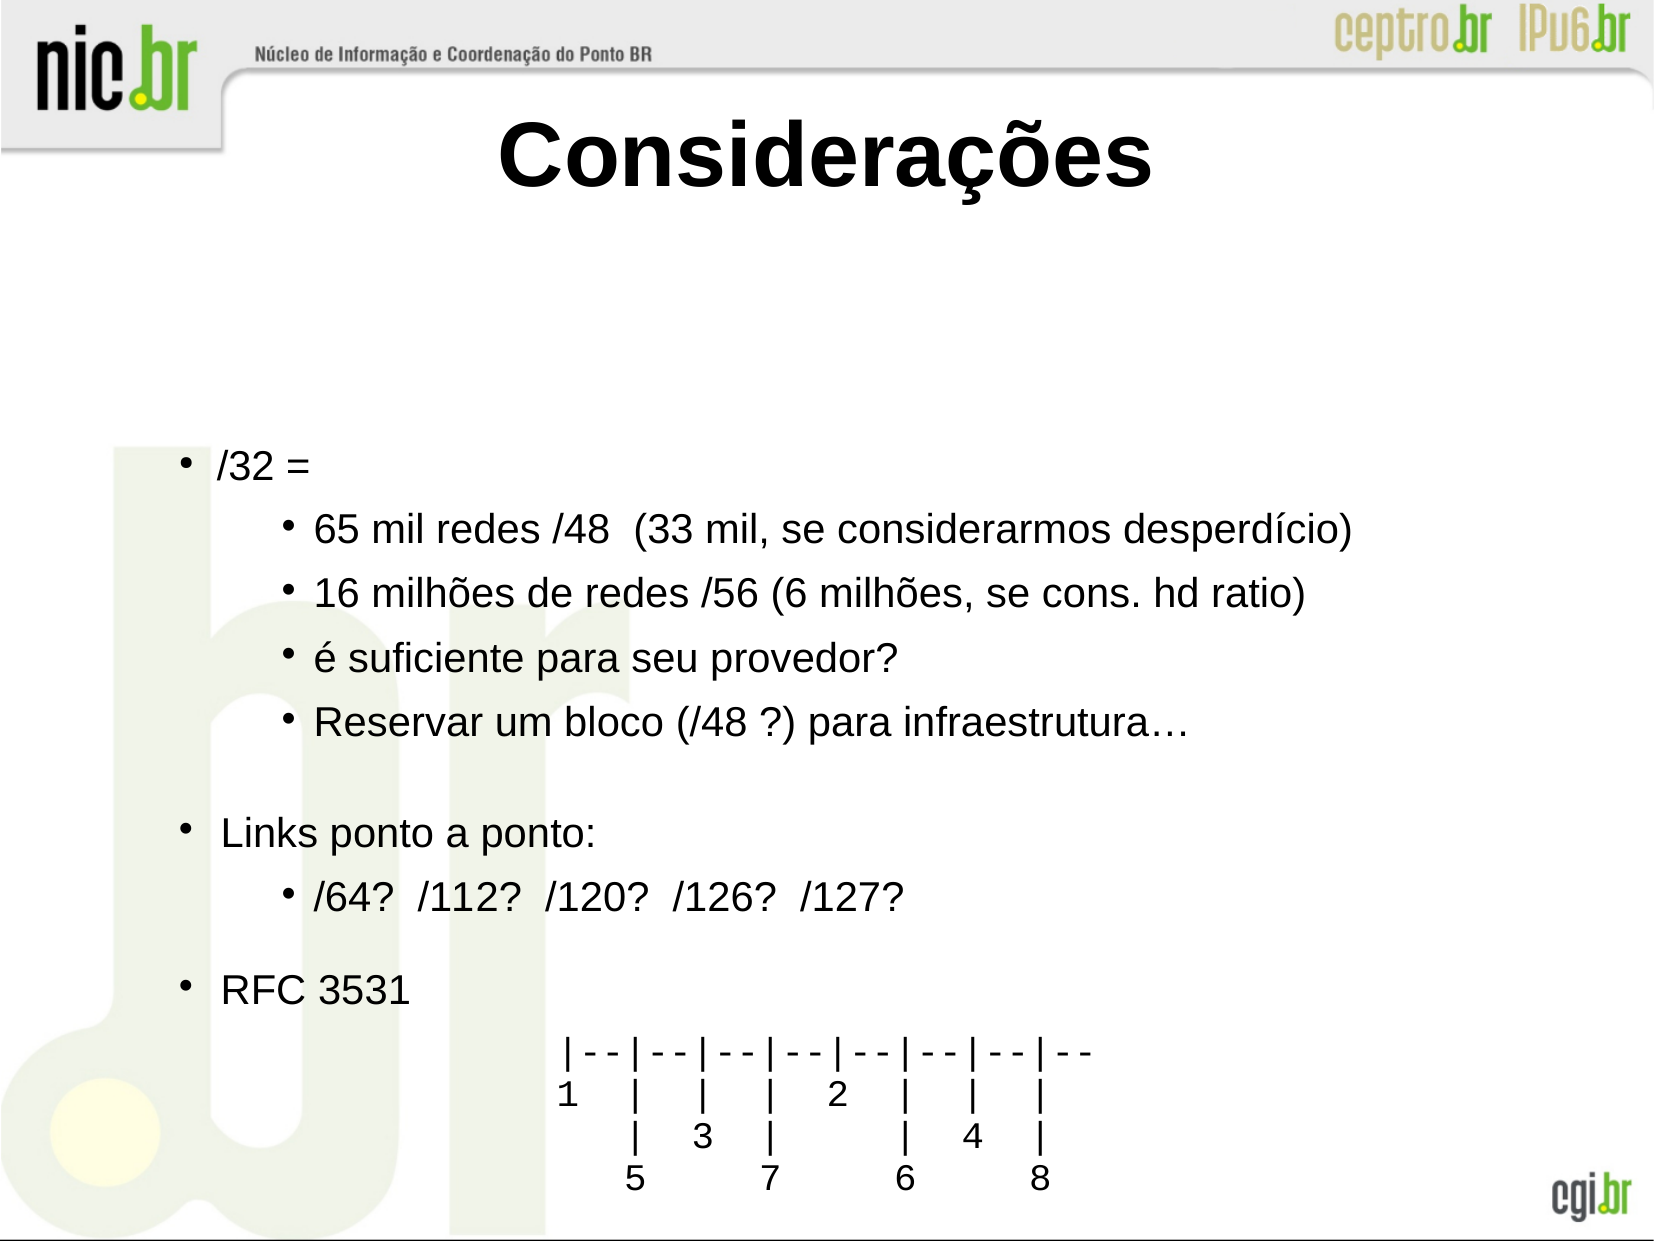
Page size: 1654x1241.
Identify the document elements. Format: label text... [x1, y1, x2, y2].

text_box /32 = 65 mil redes /48 (33 mil, se considerarmos desperdício) 16 milhões de redes /56 (6 milhões, se cons. hd ratio) é suficiente para seu provedor? Reservar um bloco (/48 ?) para infraestrutura… Links ponto a ponto: /64? /112? /120? /126? /127? RFC 3531 [164, 431, 1490, 485]
text_box |--|--|--|--|--|--|--|-- 1 | | | 2 | | | | 3 | | 4 | 5 7 6 8 [541, 1023, 1112, 1207]
picture [0, 0, 1654, 1241]
text_box Considerações [88, 97, 1565, 216]
